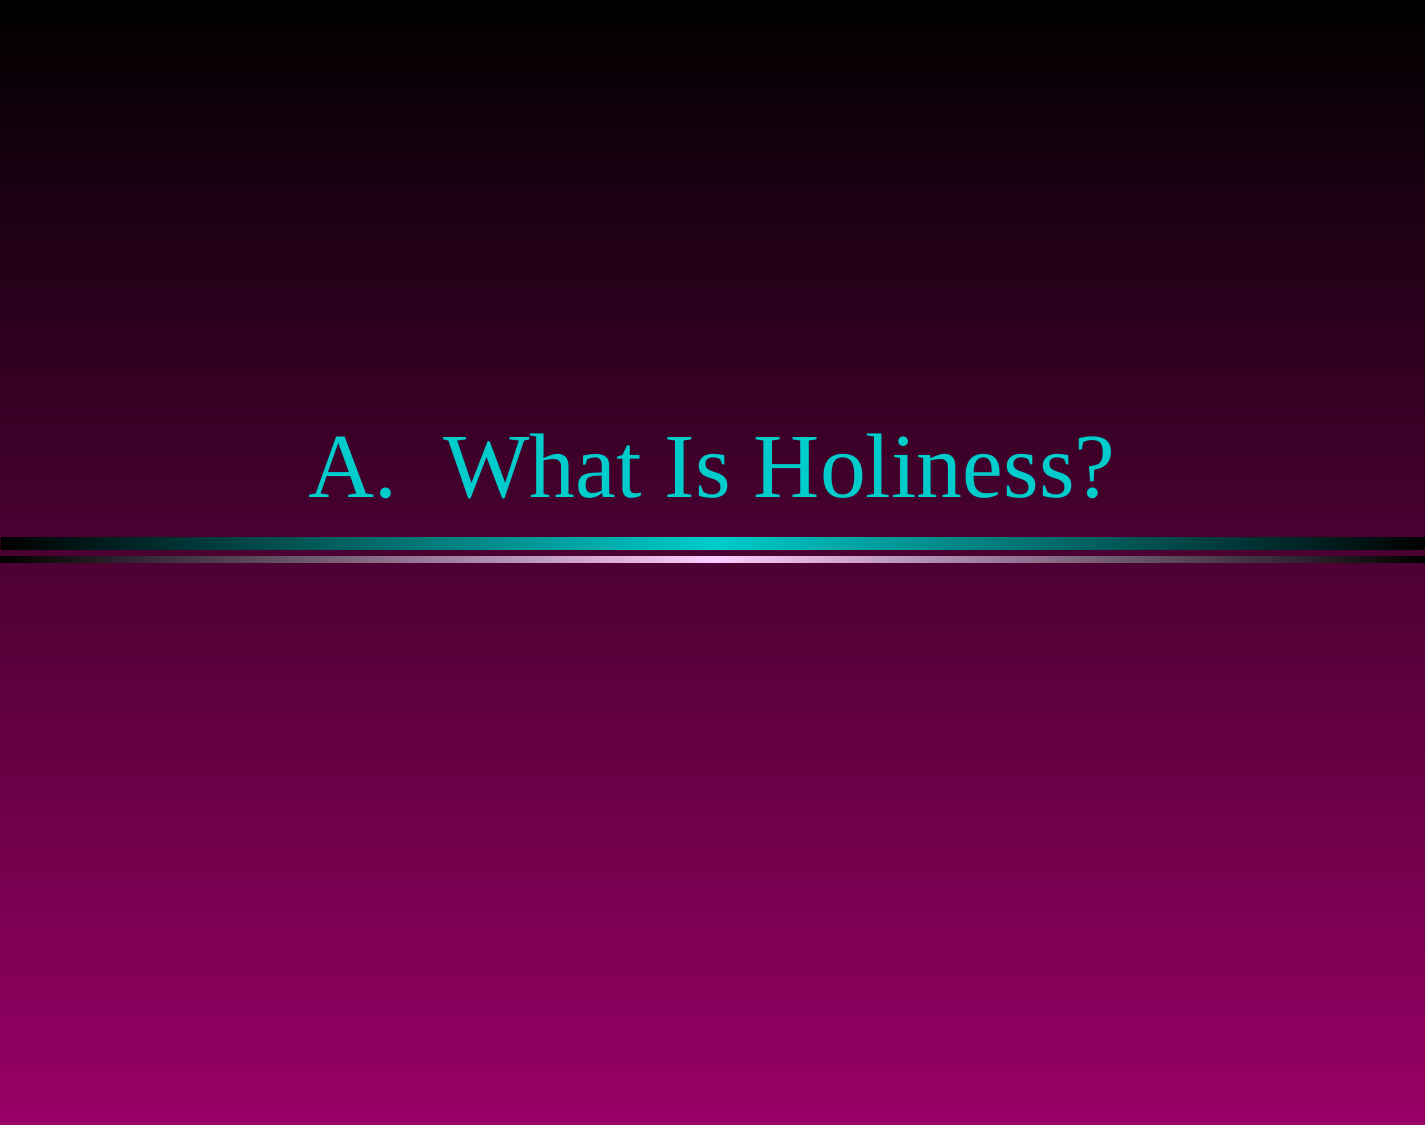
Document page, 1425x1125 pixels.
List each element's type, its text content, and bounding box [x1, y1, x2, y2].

title A. What Is Holiness? [106, 337, 1319, 525]
